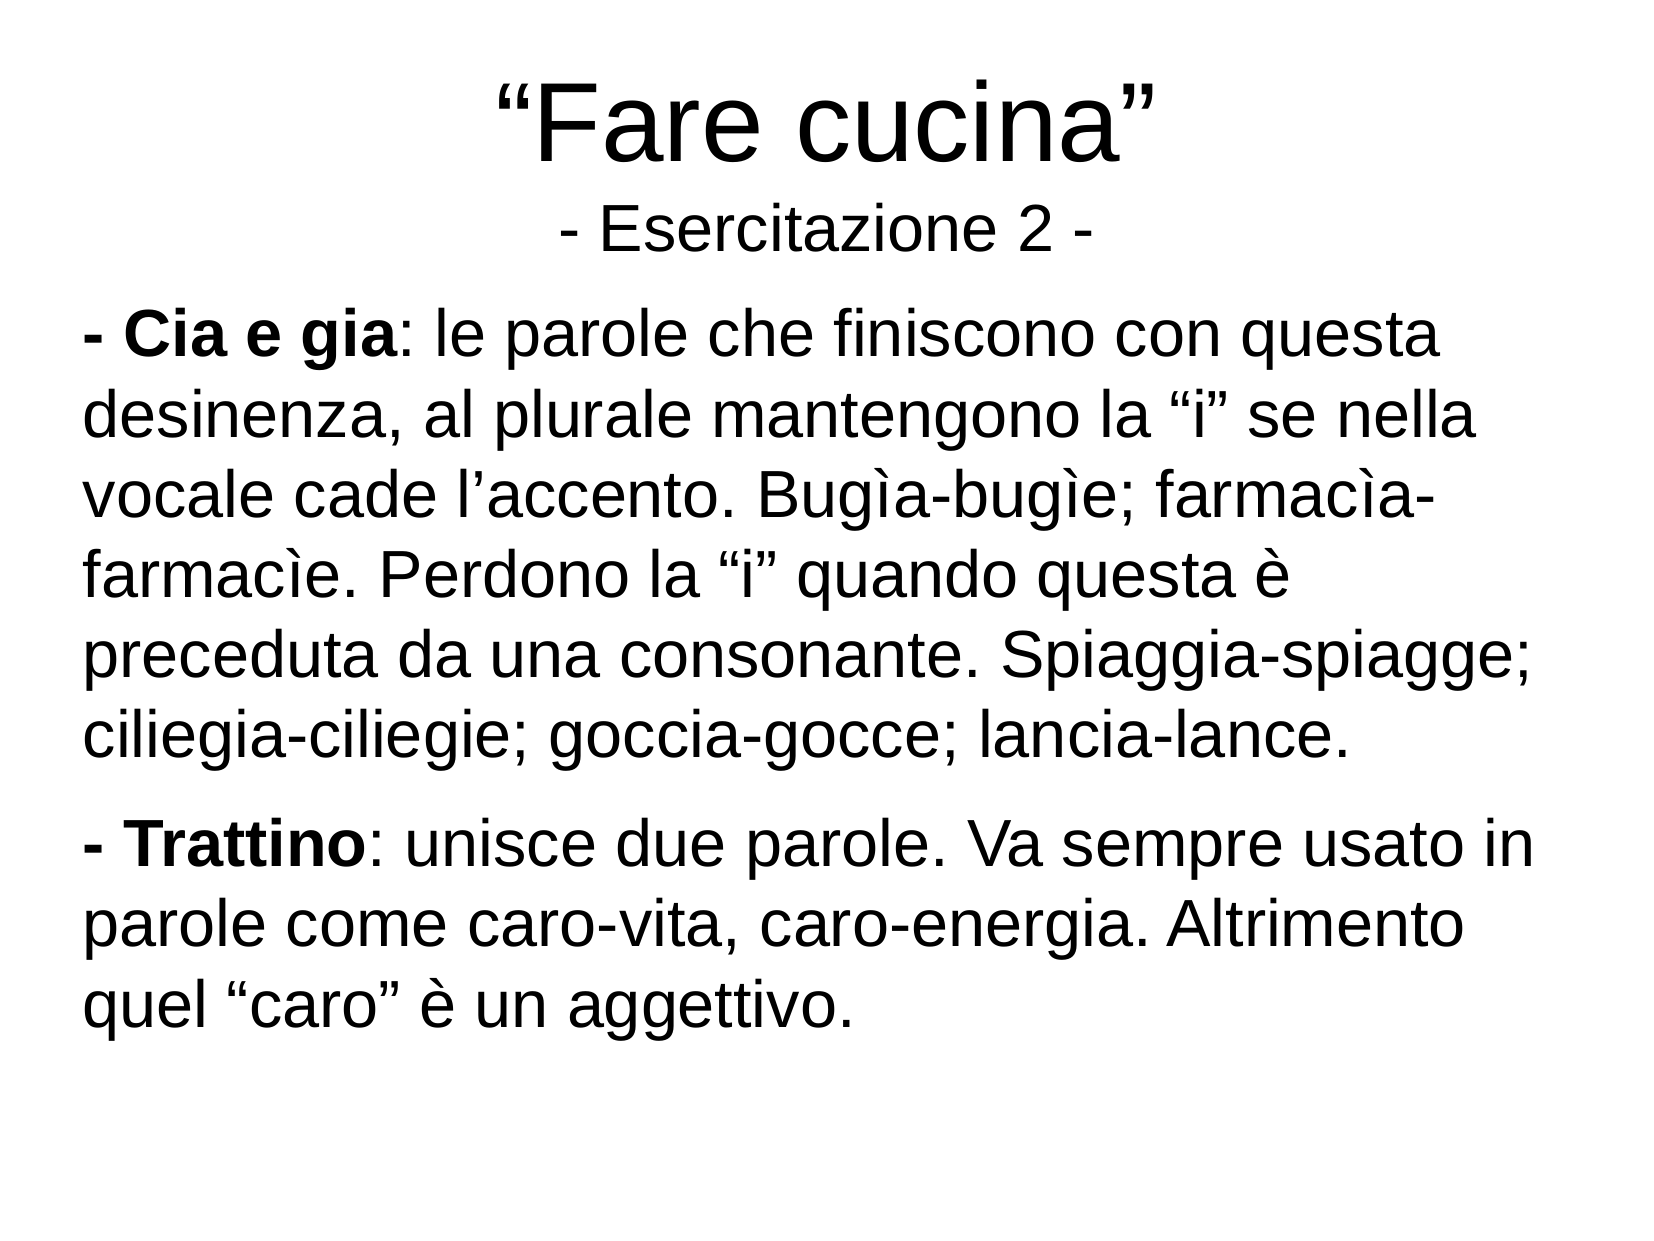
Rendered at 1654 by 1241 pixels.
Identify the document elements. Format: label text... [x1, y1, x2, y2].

title “Fare cucina” - Esercitazione 2 - [82, 49, 1571, 257]
list - Cia e gia: le parole che finiscono con questa desinenza, al plurale mantengono la “i” se nella vocale cade l’accento. Bugìa-bugìe; farmacìa-farmacìe. Perdono la “i” quando questa è preceduta da una consonante. Spiaggia-spiagge; ciliegia-ciliegie; goccia-gocce; lancia-lance. - Trattino: unisce due parole. Va sempre usato in parole come caro-vita, caro-energia. Altrimento quel “caro” è un aggettivo. [82, 290, 1571, 1149]
